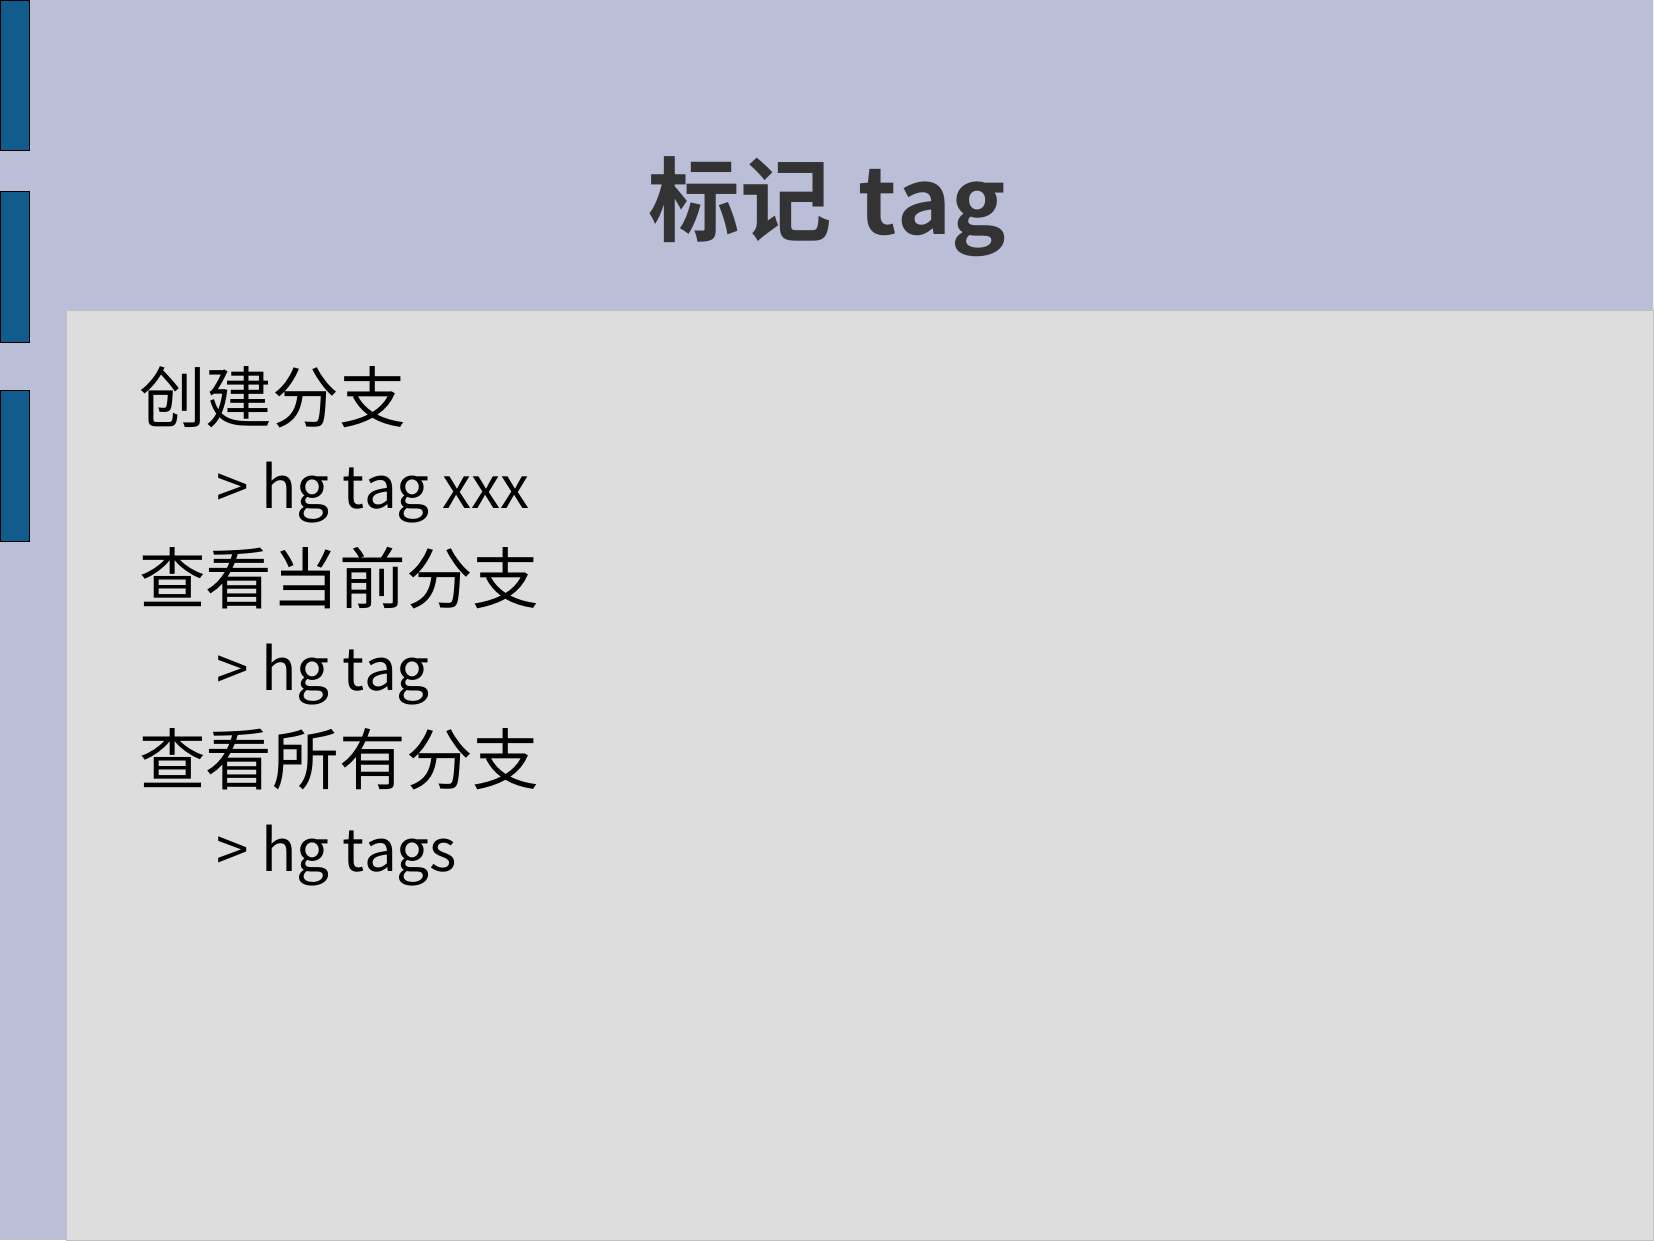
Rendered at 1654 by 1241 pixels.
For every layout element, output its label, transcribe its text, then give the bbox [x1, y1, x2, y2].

list 创建分支 > hg tag xxx 查看当前分支 > hg tag 查看所有分支 > hg tags [121, 344, 1534, 1127]
title 标记tag [121, 91, 1534, 299]
